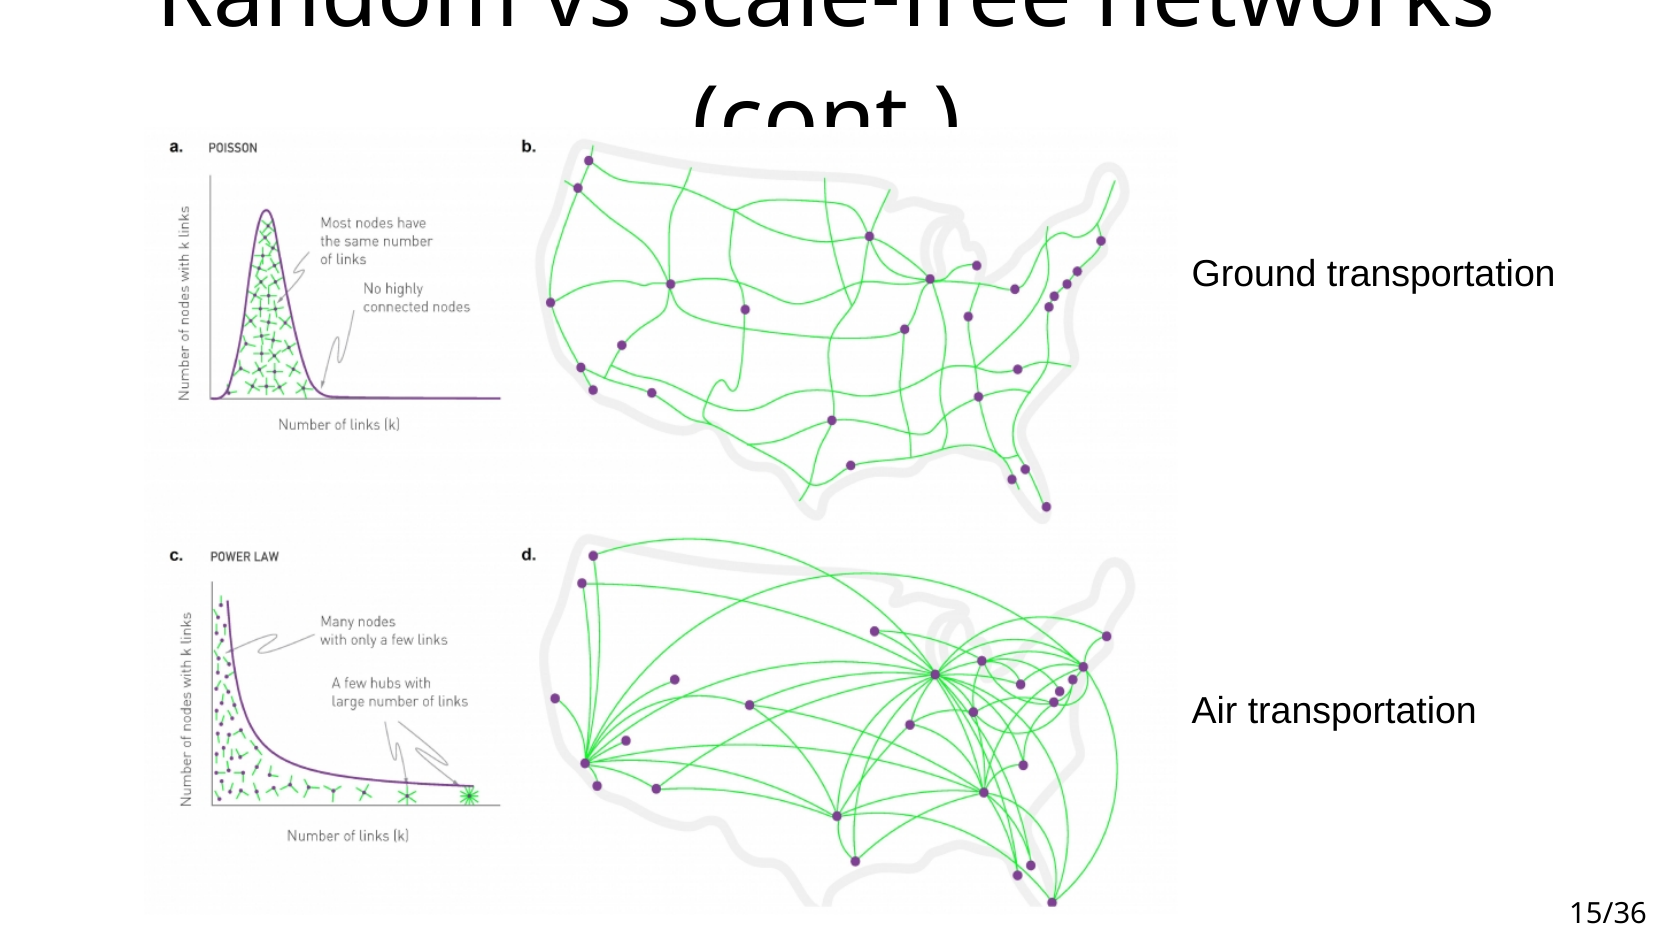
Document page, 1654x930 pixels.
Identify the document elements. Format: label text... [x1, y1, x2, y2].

text_box Air transportation [1176, 681, 1636, 768]
picture [144, 127, 1178, 915]
text_box Ground transportation [1176, 244, 1636, 331]
title Random vs scale-free networks (cont.) [82, 0, 1571, 118]
